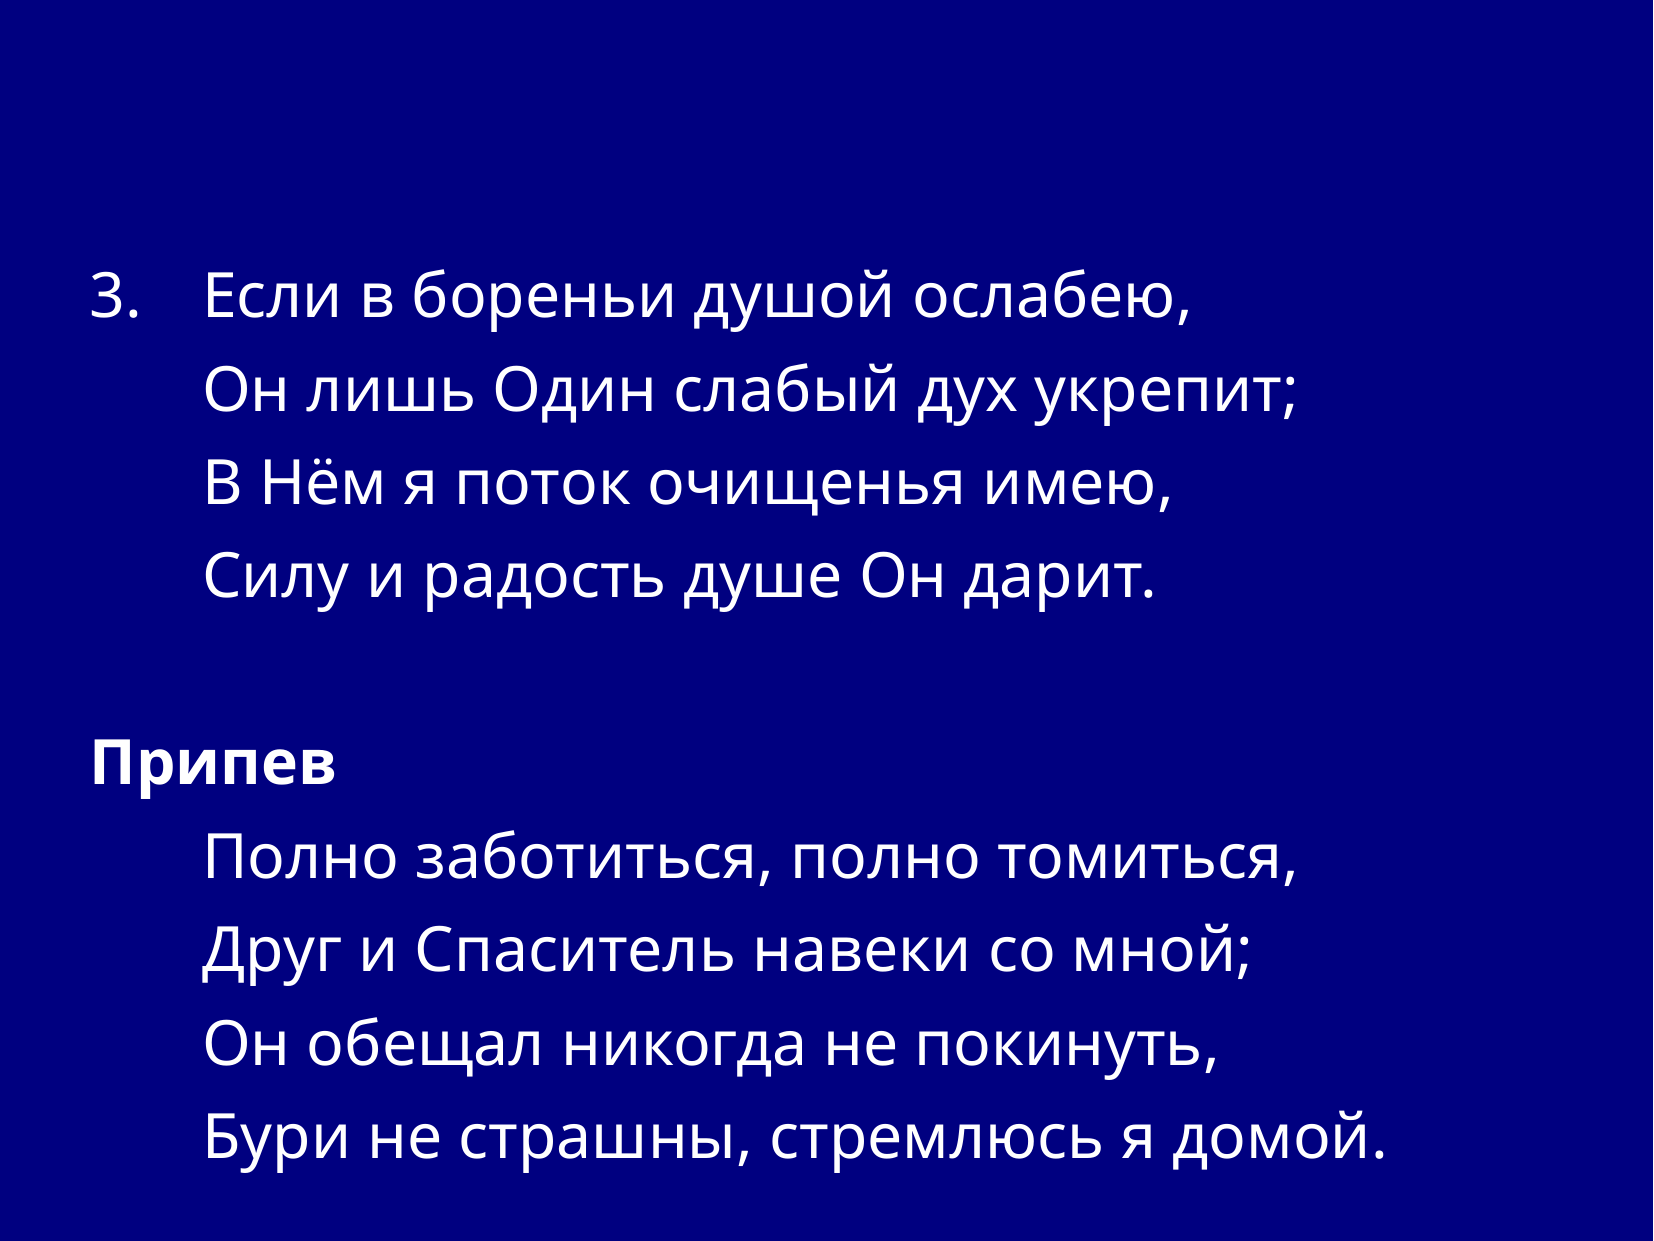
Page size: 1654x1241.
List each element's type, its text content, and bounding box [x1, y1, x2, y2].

text_box 3. Если в бореньи душой ослабею, Он лишь Один слабый дух укрепит; В Нём я поток очищенья имею, Силу и радость душе Он дарит. Припев Полно заботиться, полно томиться, Друг и Спаситель навеки со мной; Он обещал никогда не покинуть, Бури не страшны, стремлюсь я домой. [75, 150, 1576, 1163]
